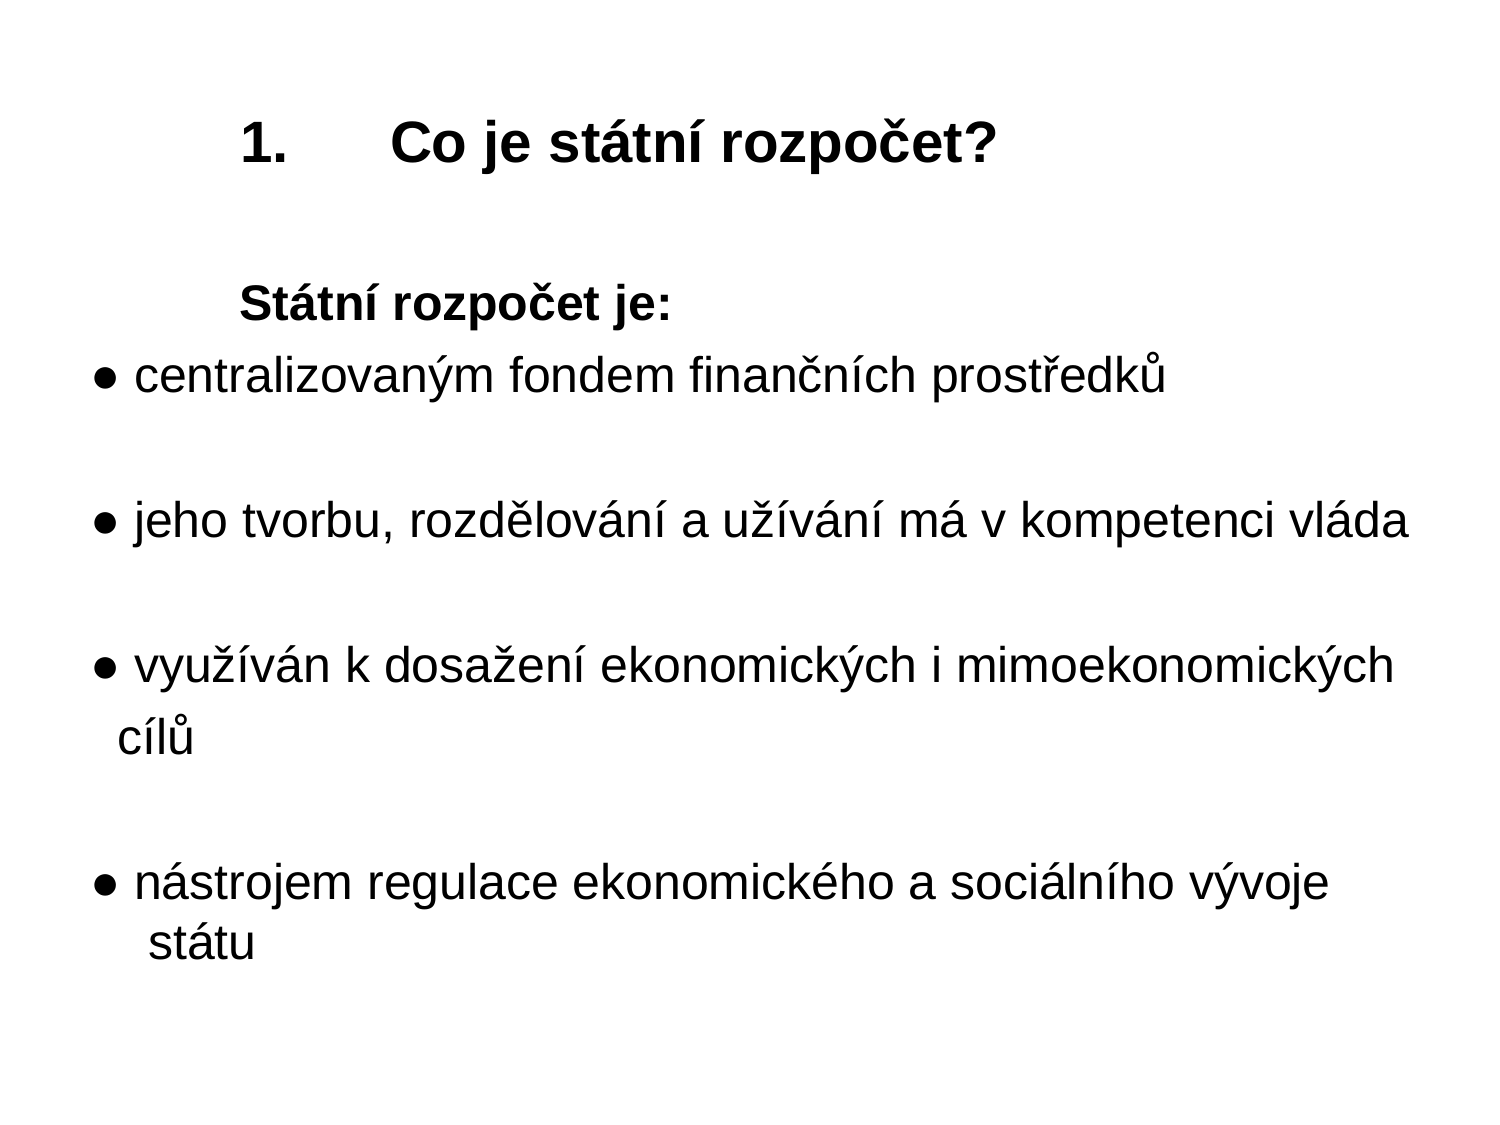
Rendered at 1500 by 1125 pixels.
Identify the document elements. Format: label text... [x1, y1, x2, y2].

list Státní rozpočet je: ● centralizovaným fondem finančních prostředků ● jeho tvorbu, rozdělování a užívání má v kompetenci vláda ● využíván k dosažení ekonomických i mimoekonomických cílů ● nástrojem regulace ekonomického a sociálního vývoje státu [74, 262, 1459, 1006]
title 1. Co je státní rozpočet? [75, 45, 1426, 233]
